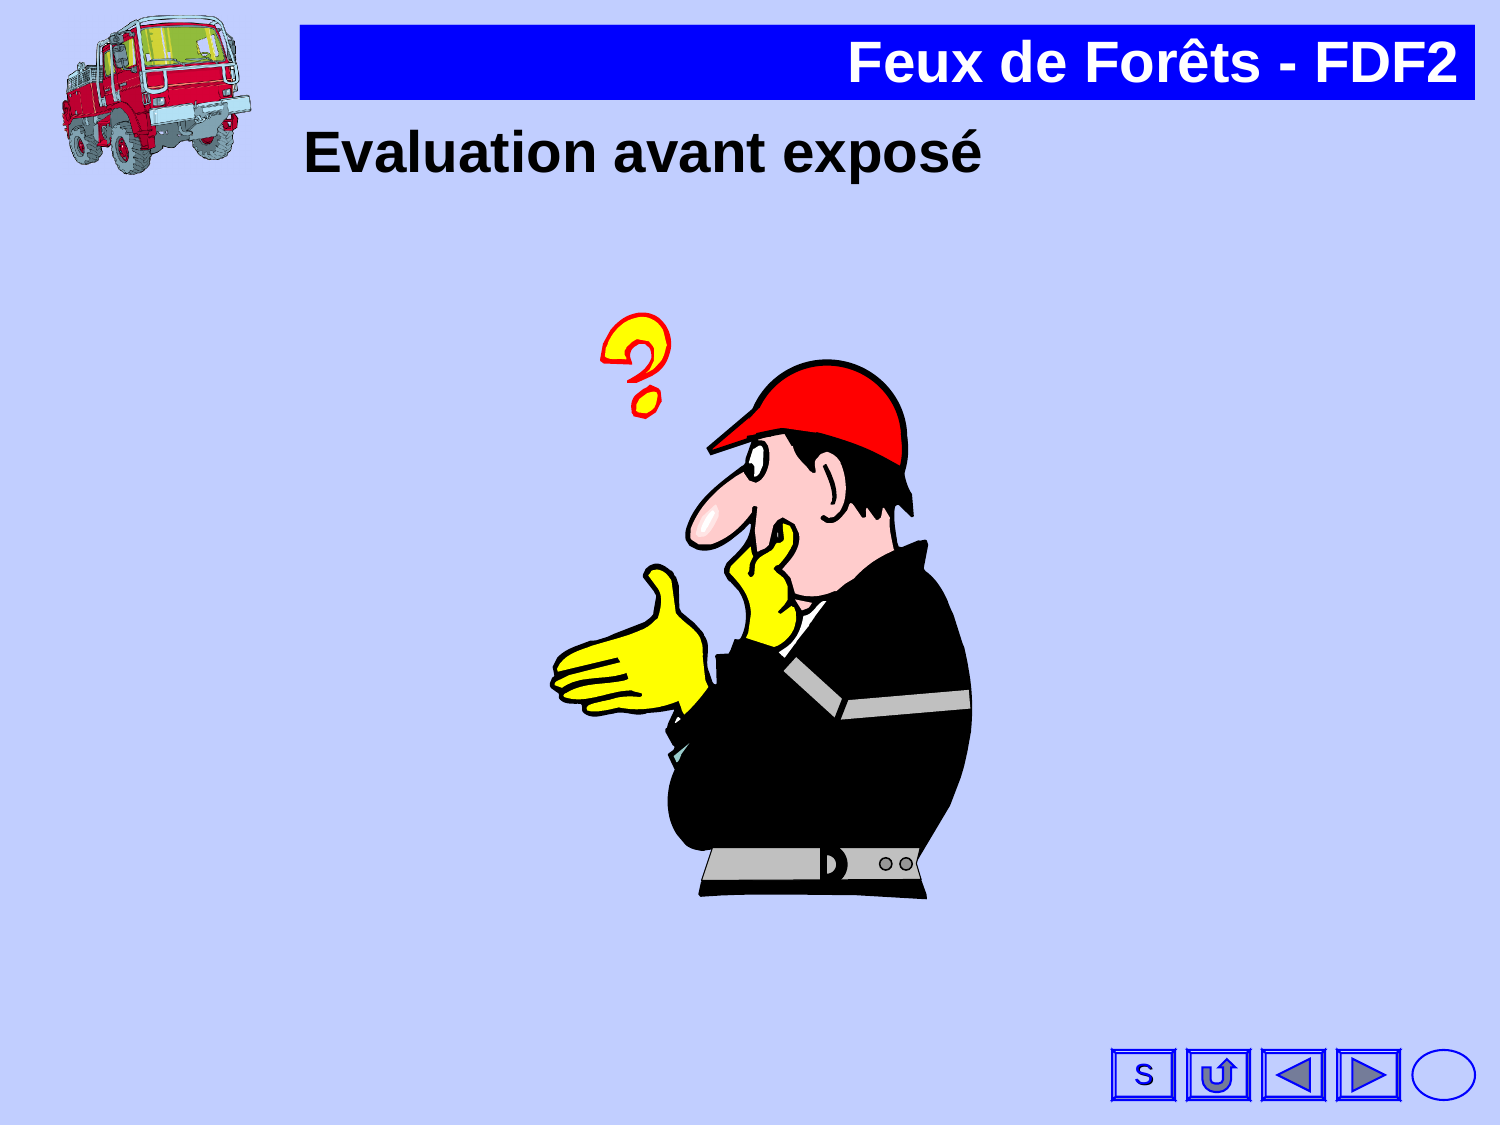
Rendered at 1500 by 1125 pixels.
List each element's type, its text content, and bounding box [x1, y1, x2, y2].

text_box [1412, 1049, 1476, 1101]
text_box Feux de Forêts - FDF2 [299, 24, 1475, 100]
text_box [631, 384, 662, 420]
text_box Evaluation avant exposé [288, 112, 1000, 193]
text_box [549, 362, 973, 900]
text_box [600, 312, 672, 383]
